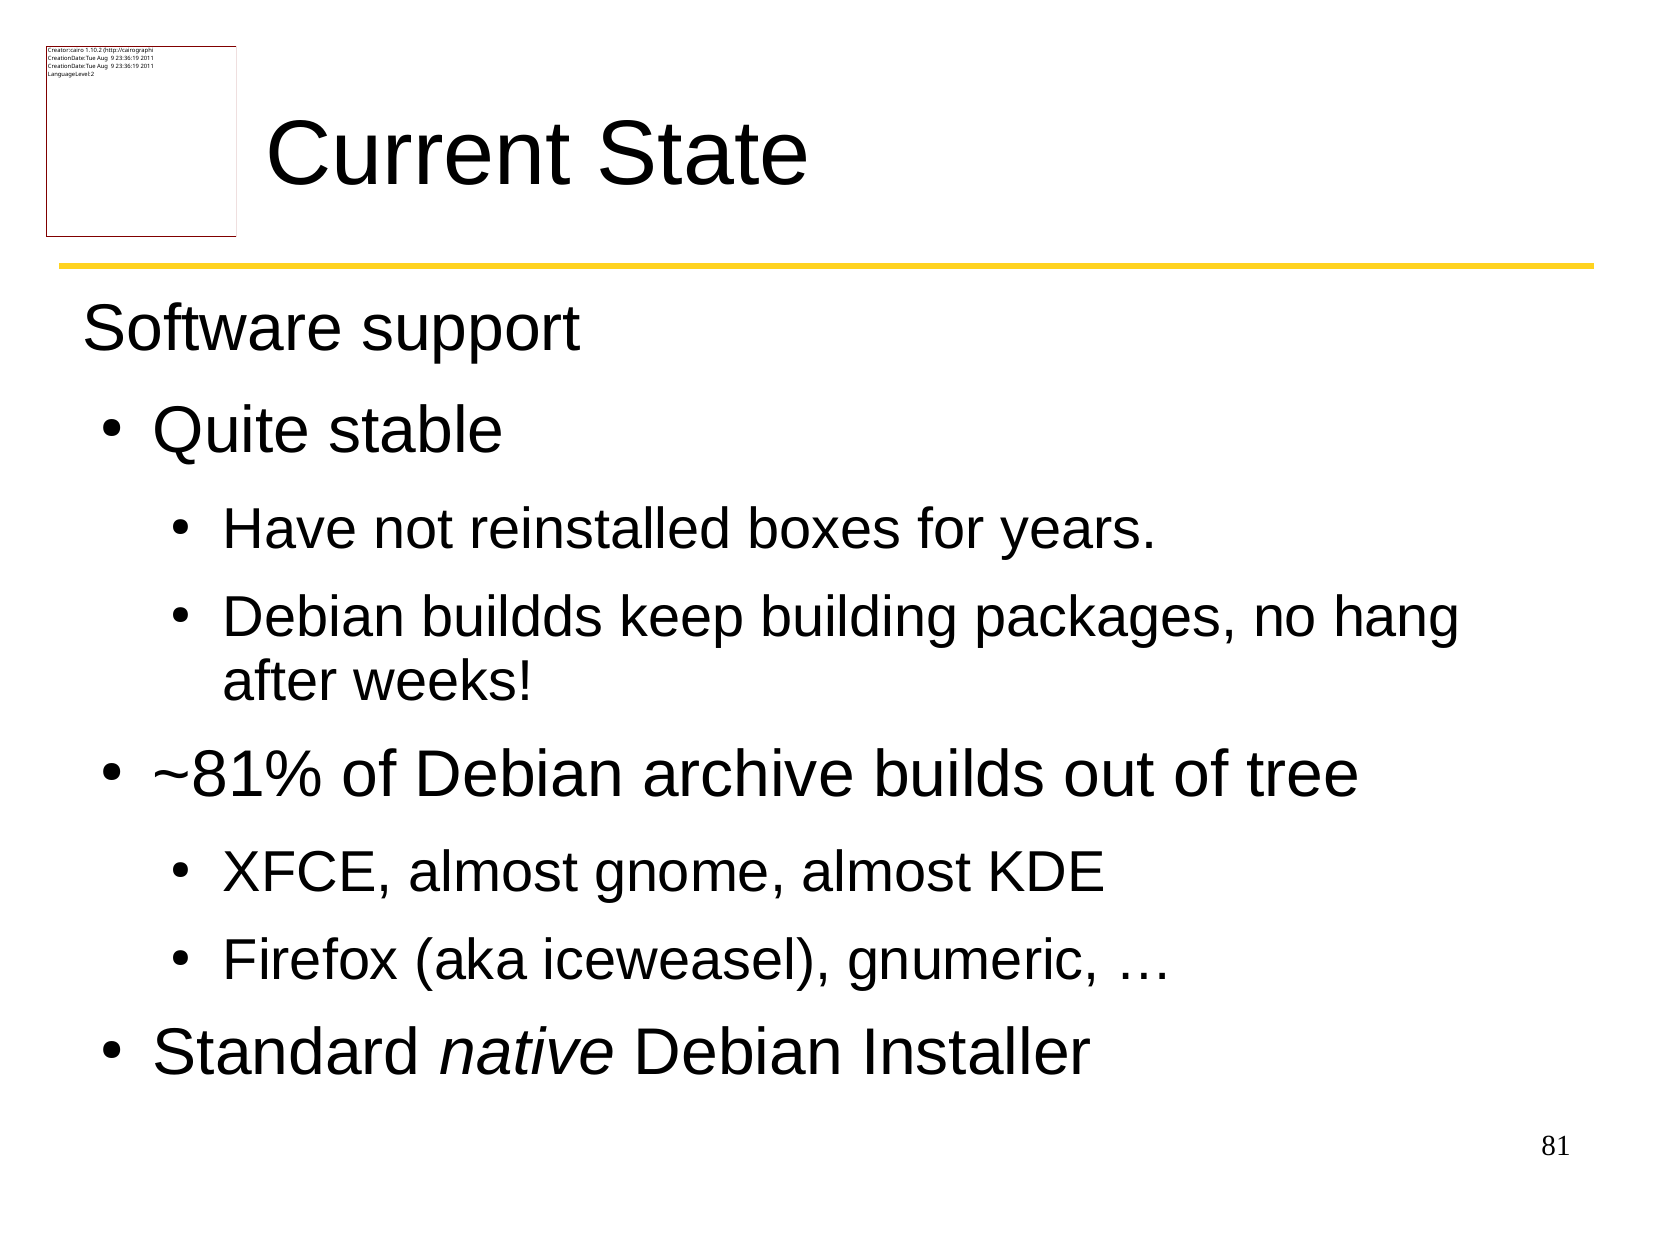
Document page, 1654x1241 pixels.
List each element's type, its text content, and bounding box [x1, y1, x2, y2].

title Current State [265, 49, 1571, 257]
list Software support Quite stable Have not reinstalled boxes for years. Debian buildds keep building packages, no hang after weeks! ~81% of Debian archive builds out of tree XFCE, almost gnome, almost KDE Firefox (aka iceweasel), gnumeric, … Standard native Debian Installer [82, 290, 1571, 1093]
